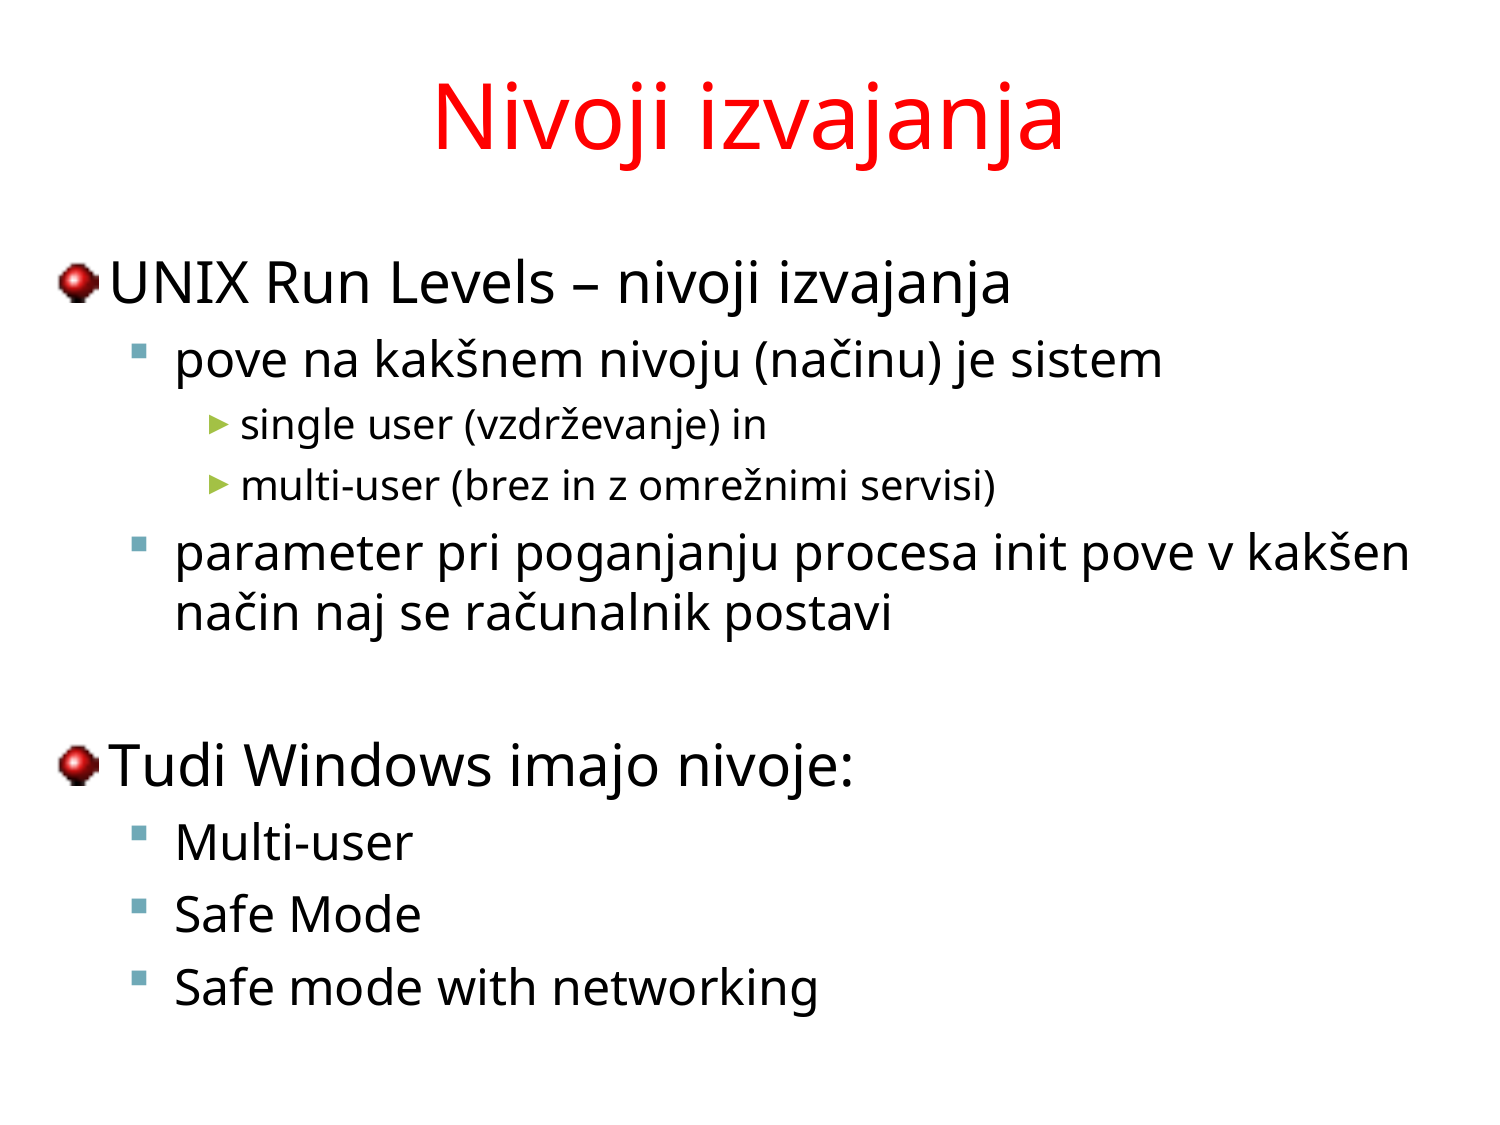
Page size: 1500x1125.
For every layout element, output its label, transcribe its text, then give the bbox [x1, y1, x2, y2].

list UNIX Run Levels – nivoji izvajanja pove na kakšnem nivoju (načinu) je sistem single user (vzdrževanje) in multi-user (brez in z omrežnimi servisi) parameter pri poganjanju procesa init pove v kakšen način naj se računalnik postavi Tudi Windows imajo nivoje: Multi-user Safe Mode Safe mode with networking [37, 237, 1463, 1125]
title Nivoji izvajanja [112, 50, 1388, 176]
